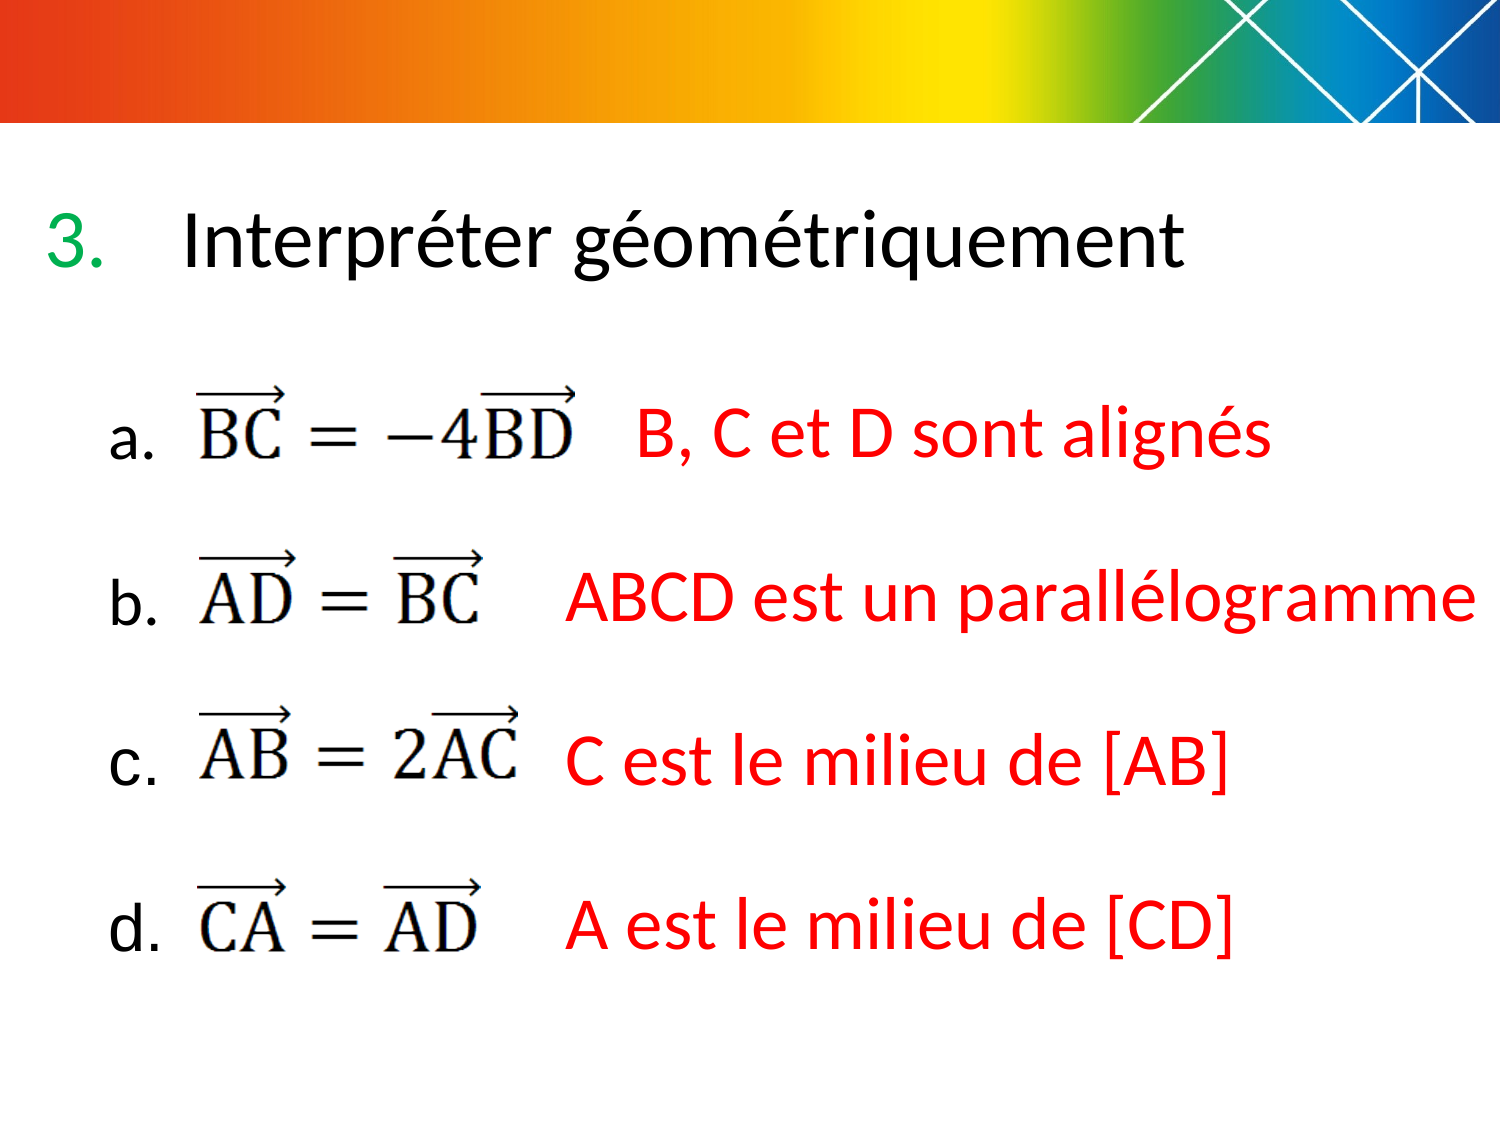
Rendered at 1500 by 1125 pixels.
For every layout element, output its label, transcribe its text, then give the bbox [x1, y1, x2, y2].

picture [197, 867, 481, 982]
picture [199, 538, 483, 654]
title Interpréter géométriquement [29, 163, 1500, 305]
text_box ABCD est un parallélogramme [550, 538, 1500, 645]
picture [1340, 0, 1500, 123]
text_box a. b. c. d. [93, 385, 649, 1125]
picture [199, 694, 518, 809]
text_box B, C et D sont alignés [621, 374, 1290, 481]
text_box A est le milieu de [CD] [550, 867, 1500, 973]
text_box C est le milieu de [AB] [550, 702, 1500, 808]
picture [0, 0, 1359, 123]
picture [196, 374, 575, 490]
